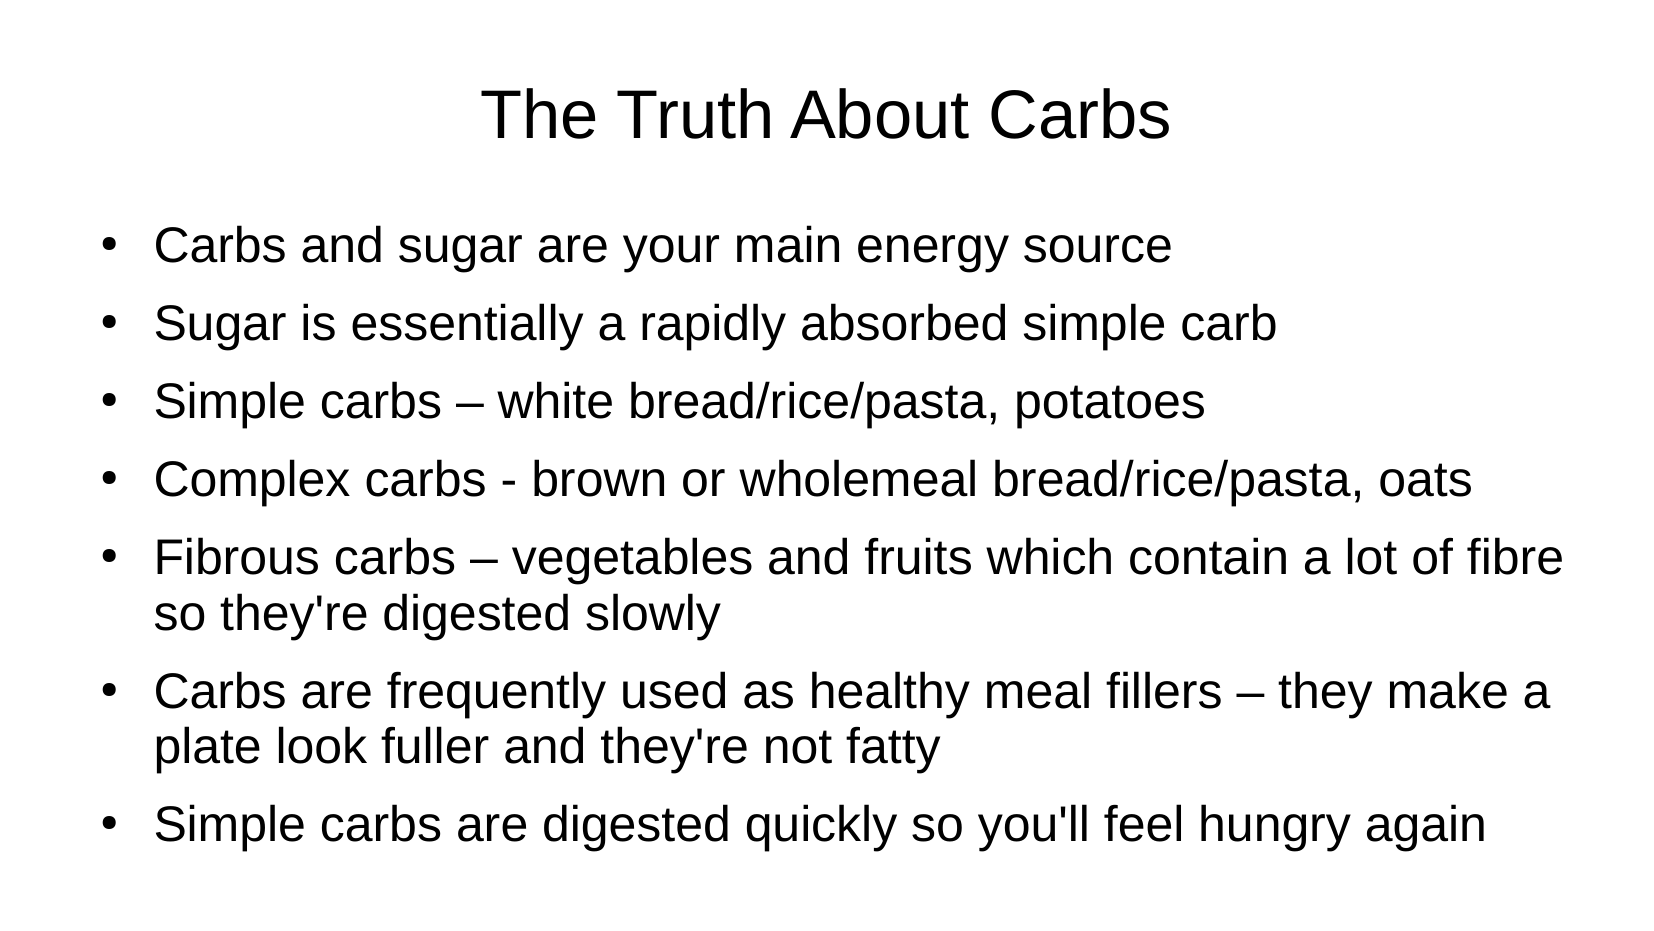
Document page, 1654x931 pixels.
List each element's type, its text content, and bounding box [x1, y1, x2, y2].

list Carbs and sugar are your main energy source Sugar is essentially a rapidly absorbed simple carb Simple carbs – white bread/rice/pasta, potatoes Complex carbs - brown or wholemeal bread/rice/pasta, oats Fibrous carbs – vegetables and fruits which contain a lot of fibre so they're digested slowly Carbs are frequently used as healthy meal fillers – they make a plate look fuller and they're not fatty Simple carbs are digested quickly so you'll feel hungry again [82, 217, 1571, 863]
title The Truth About Carbs [82, 37, 1571, 193]
